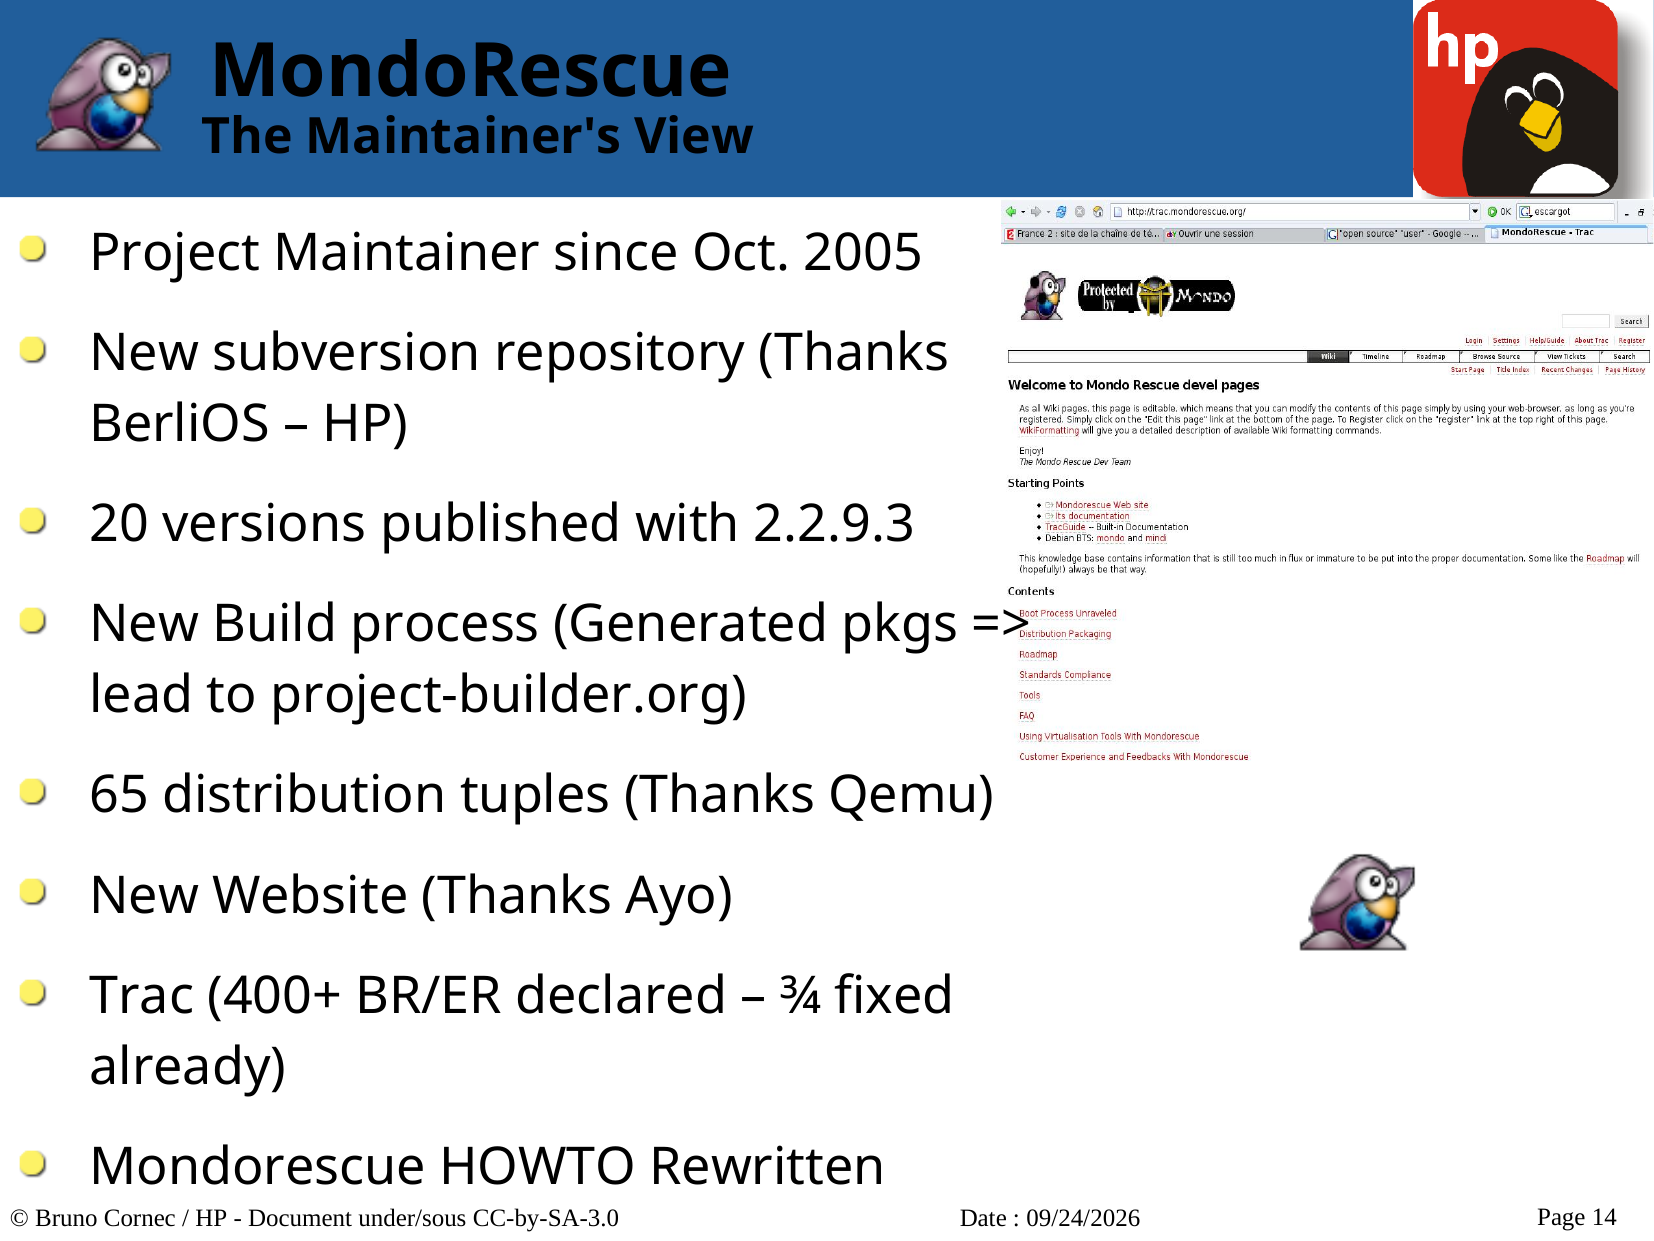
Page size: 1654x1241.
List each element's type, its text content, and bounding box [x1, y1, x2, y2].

list Project Maintainer since Oct. 2005 New subversion repository (Thanks BerliOS – HP) 20 versions published with 2.2.9.3 New Build process (Generated pkgs => lead to project-builder.org) 65 distribution tuples (Thanks Qemu) New Website (Thanks Ayo) Trac (400+ BR/ER declared – ¾ fixed already) Mondorescue HOWTO Rewritten Mailing List activity [6, 214, 1049, 1177]
picture [1049, 0, 1654, 761]
picture [1269, 821, 1449, 991]
title The Maintainer's View [201, 32, 1191, 241]
picture [0, 0, 211, 199]
